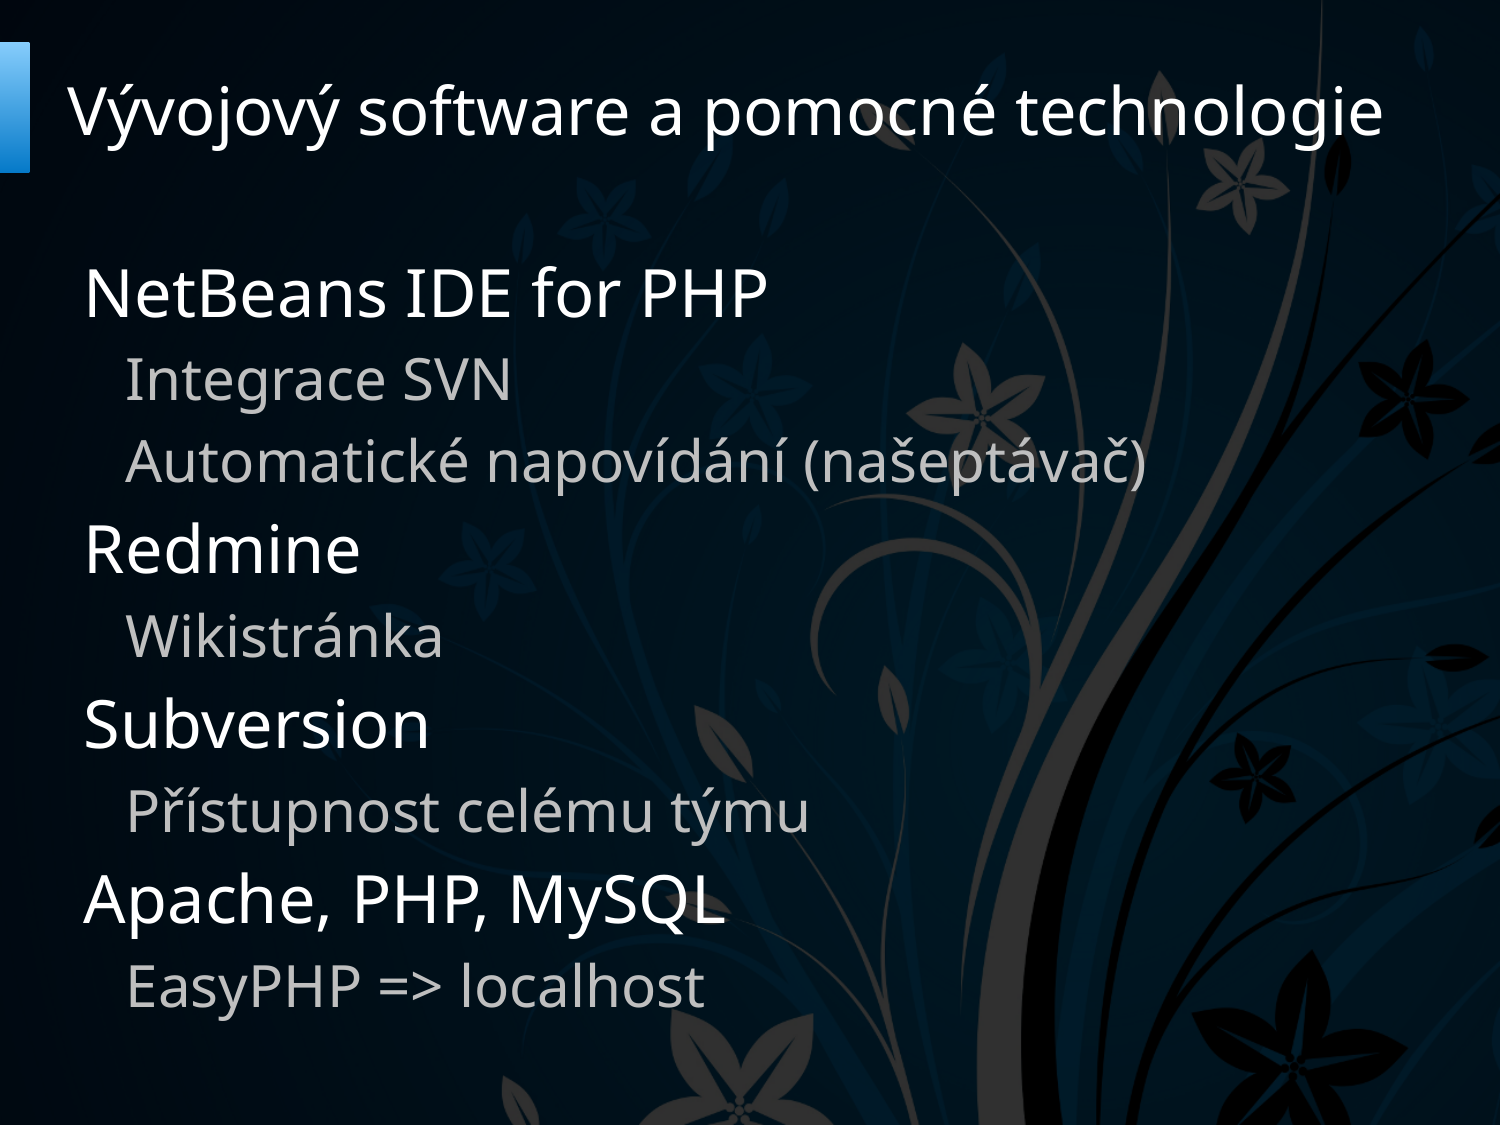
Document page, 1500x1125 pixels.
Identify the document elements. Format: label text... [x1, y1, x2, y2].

list NetBeans IDE for PHP Integrace SVN Automatické napovídání (našeptávač) Redmine Wikistránka Subversion Přístupnost celému týmu Apache, PHP, MySQL EasyPHP => localhost [69, 243, 1420, 1052]
title Vývojový software a pomocné technologie [53, 45, 1404, 173]
